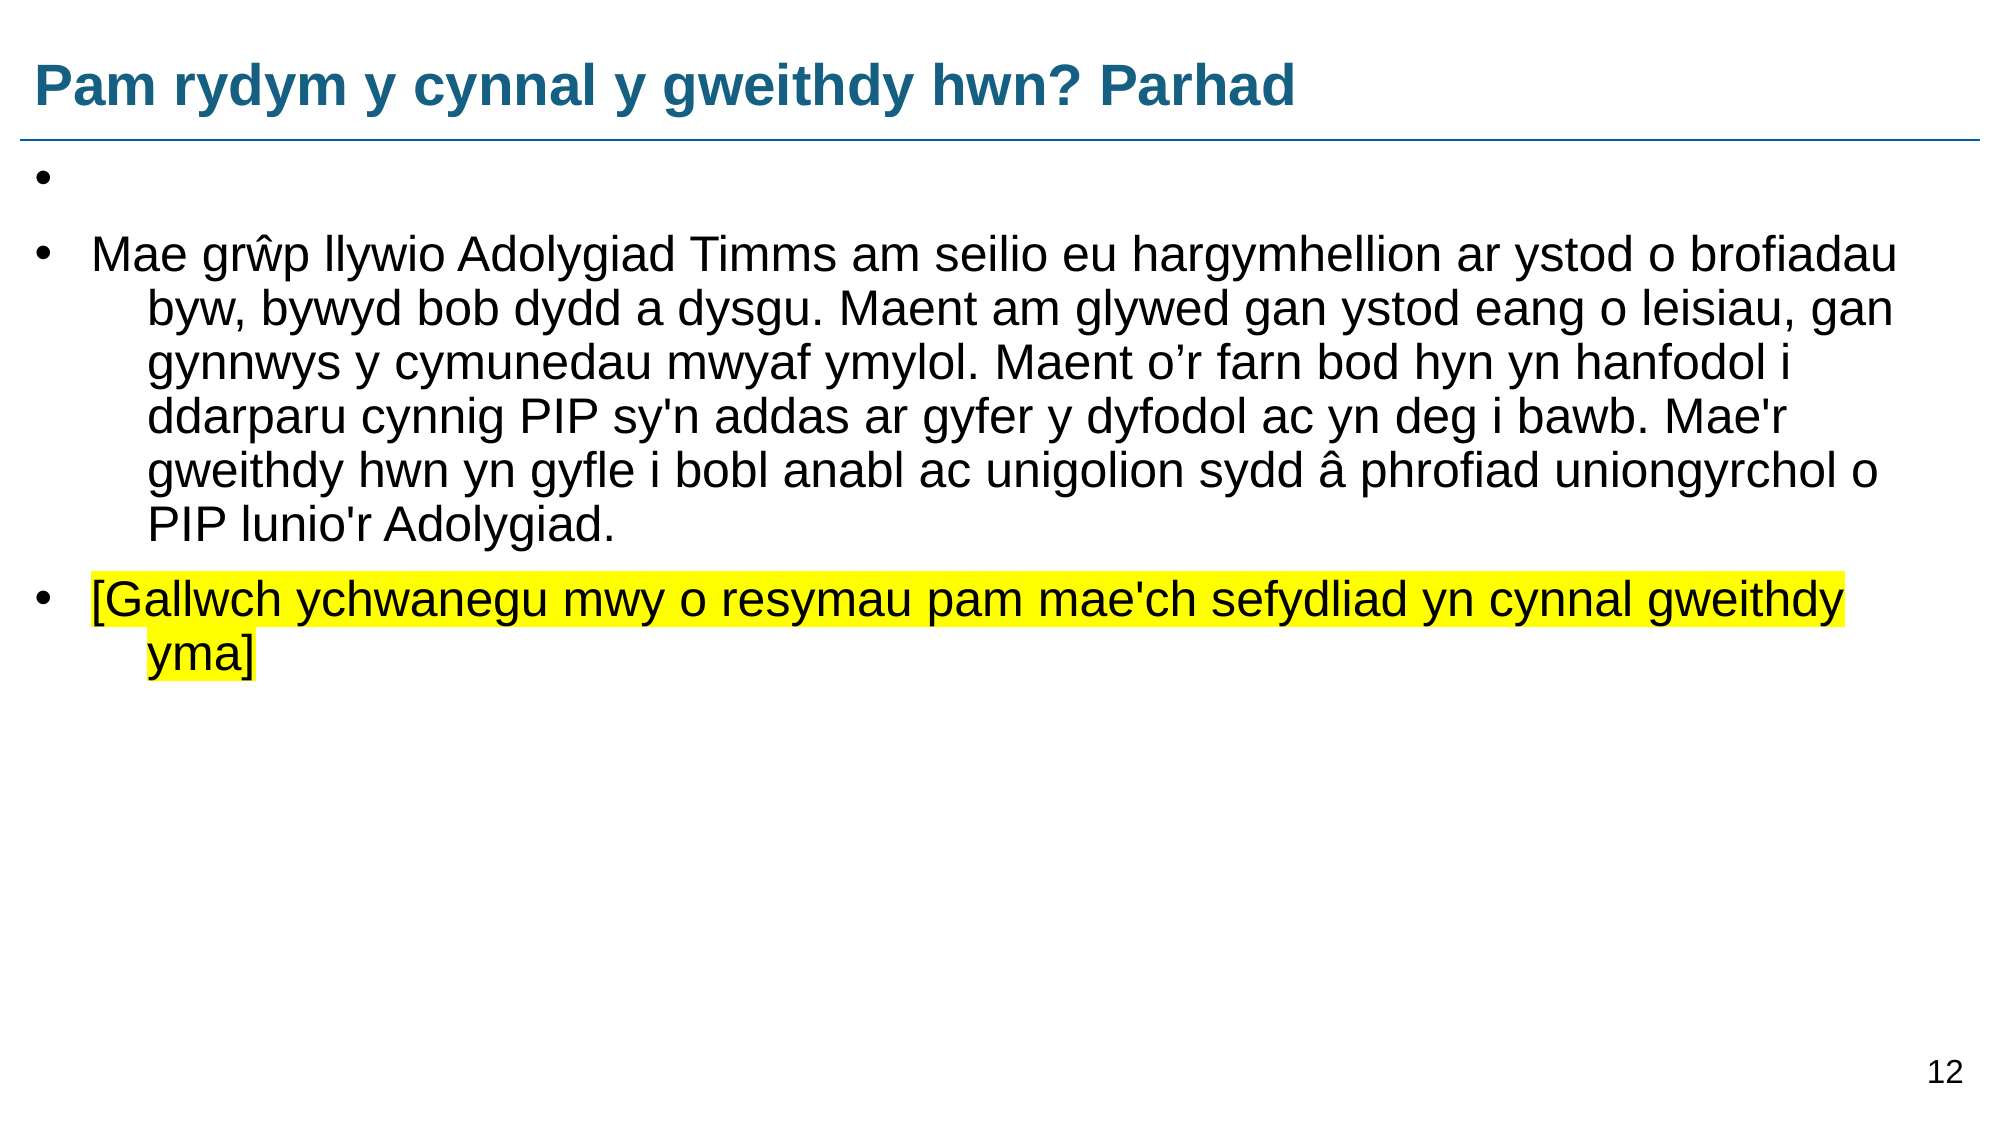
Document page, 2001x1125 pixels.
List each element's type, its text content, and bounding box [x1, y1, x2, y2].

list Mae grŵp llywio Adolygiad Timms am seilio eu hargymhellion ar ystod o brofiadau byw, bywyd bob dydd a dysgu. Maent am glywed gan ystod eang o leisiau, gan gynnwys y cymunedau mwyaf ymylol. Maent o’r farn bod hyn yn hanfodol i ddarparu cynnig PIP sy'n addas ar gyfer y dyfodol ac yn deg i bawb. Mae'r gweithdy hwn yn gyfle i bobl anabl ac unigolion sydd â phrofiad uniongyrchol o PIP lunio'r Adolygiad. [Gallwch ychwanegu mwy o resymau pam mae'ch sefydliad yn cynnal gweithdy yma] [19, 140, 1981, 1043]
title Pam rydym y cynnal y gweithdy hwn? Parhad [19, 47, 1981, 140]
text_box 12 [1911, 1042, 1983, 1103]
